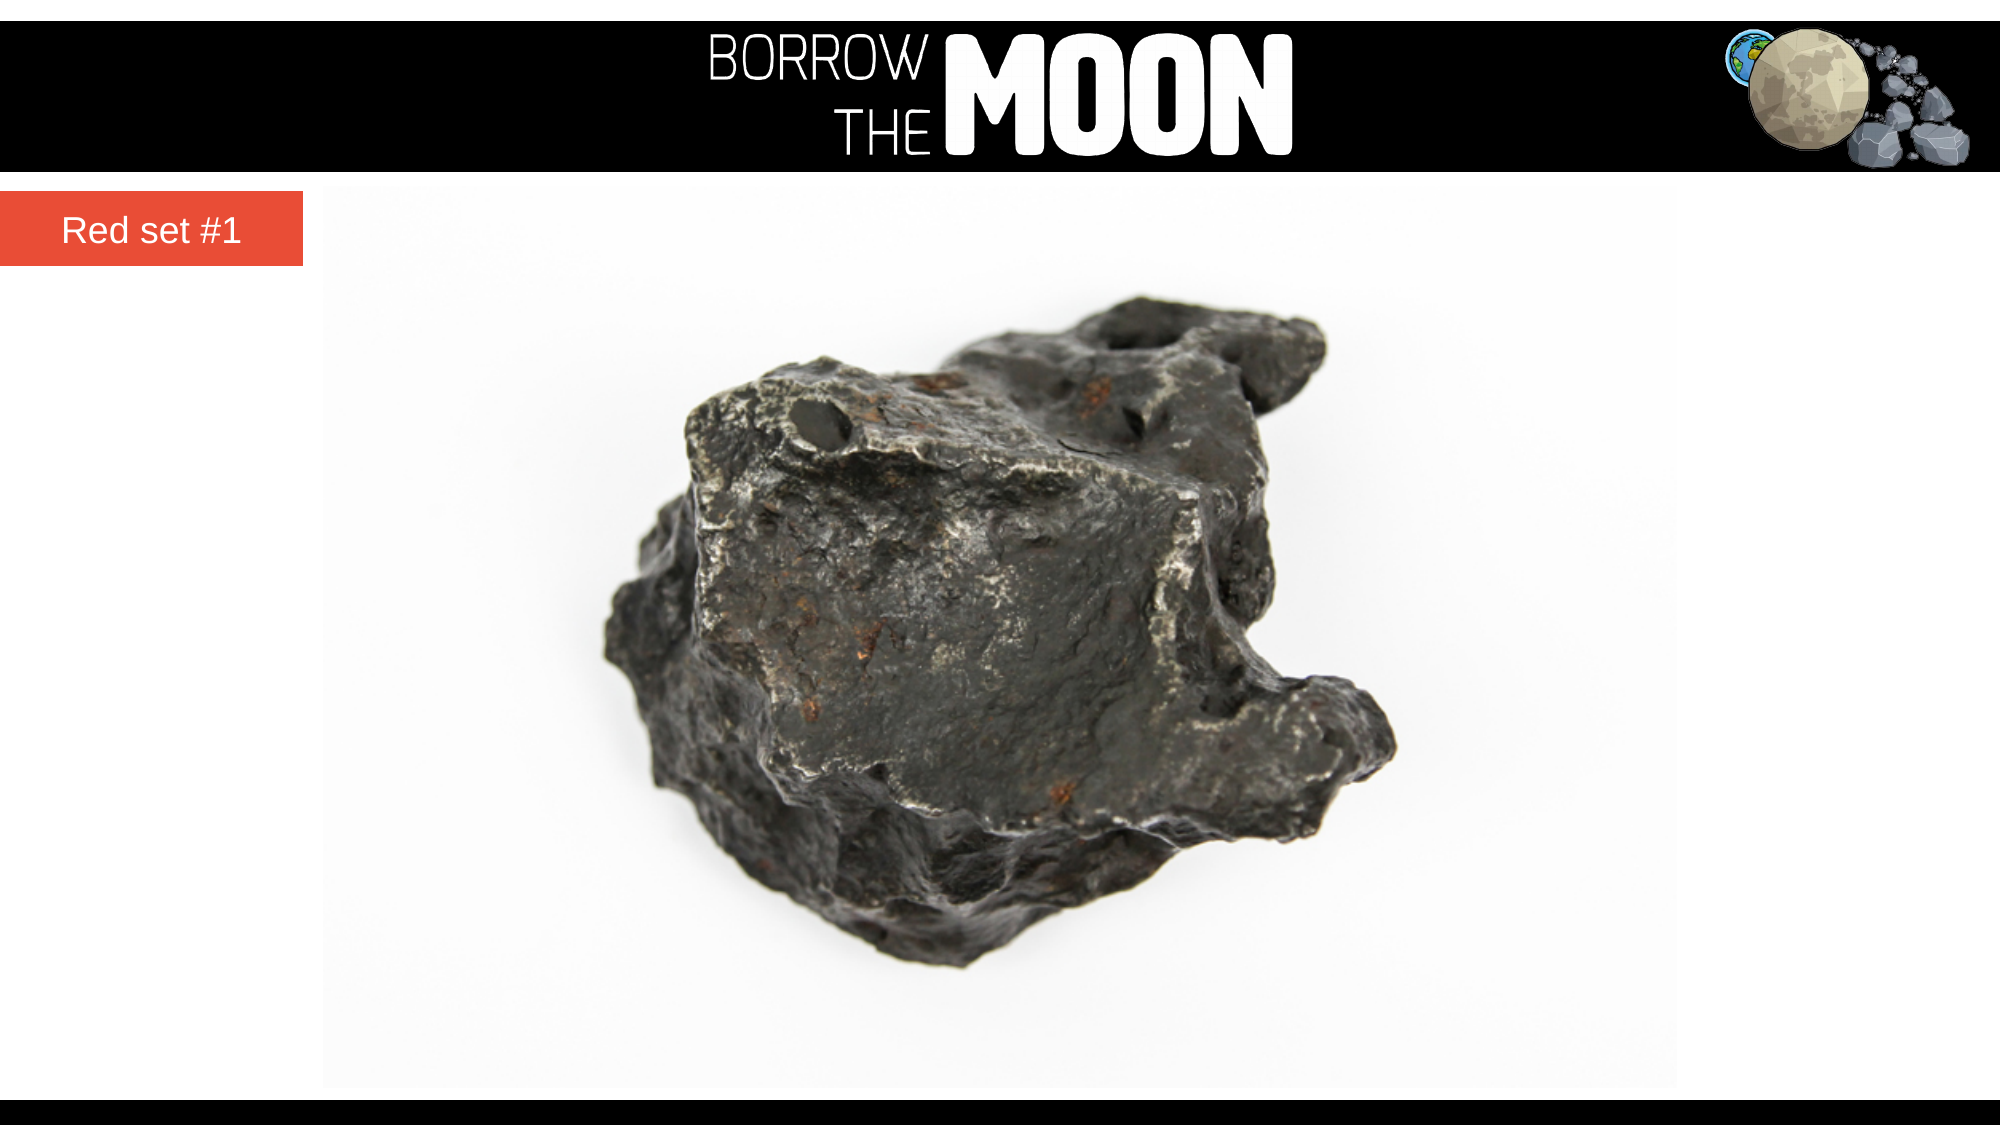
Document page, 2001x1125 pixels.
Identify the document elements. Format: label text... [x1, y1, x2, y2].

text_box Red set #1 [0, 191, 303, 266]
picture [323, 186, 1677, 1088]
